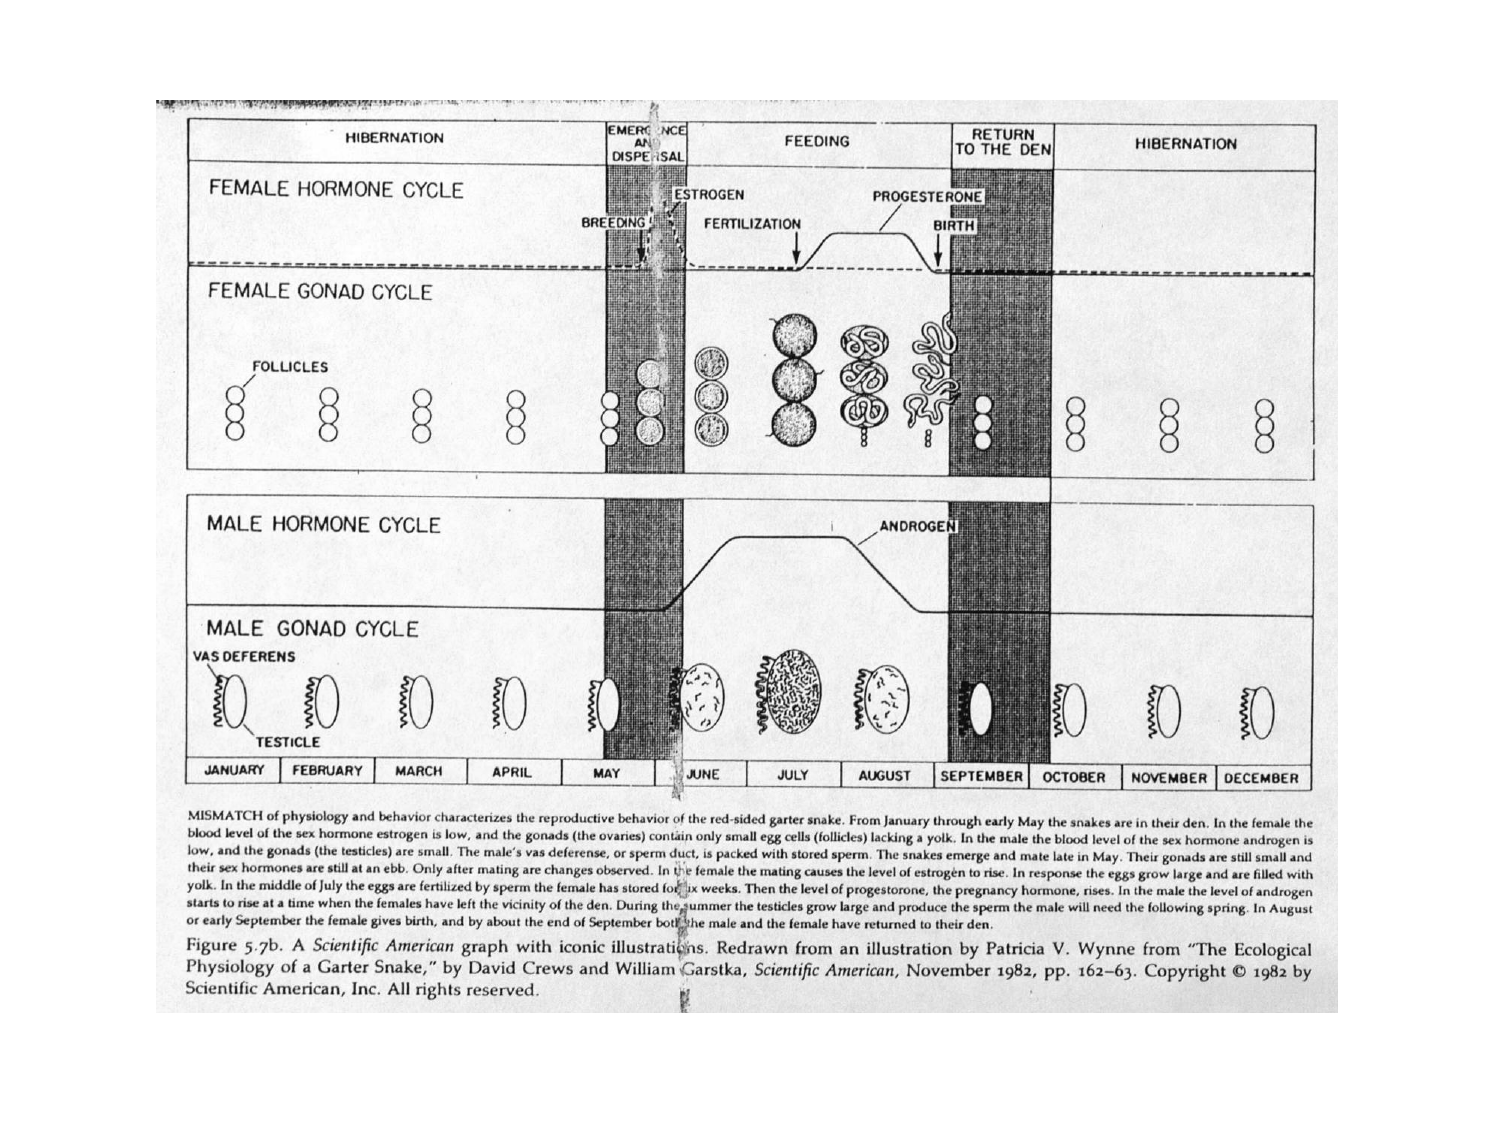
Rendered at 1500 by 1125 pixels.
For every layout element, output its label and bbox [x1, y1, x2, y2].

picture [156, 101, 1338, 1013]
